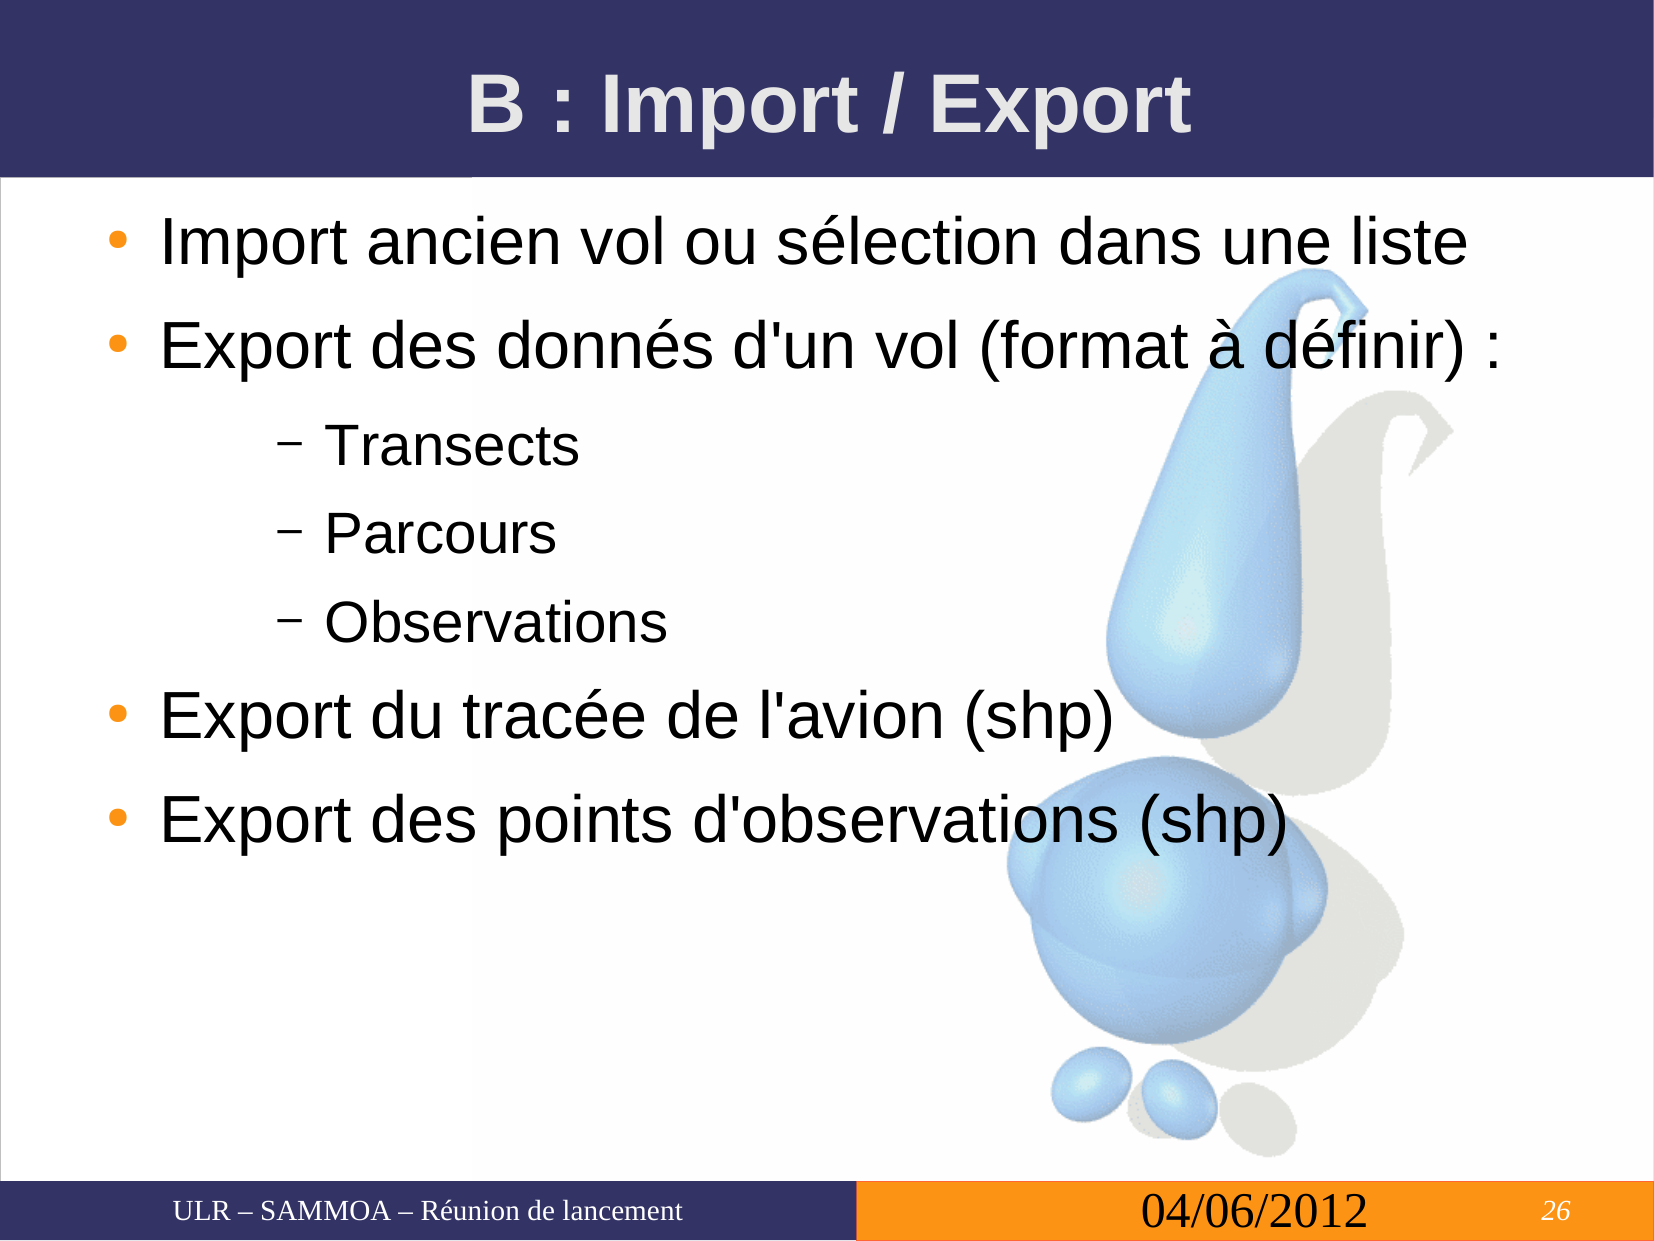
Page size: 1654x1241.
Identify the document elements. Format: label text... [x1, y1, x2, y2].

list Import ancien vol ou sélection dans une liste Export des donnés d'un vol (format à définir) : Transects Parcours Observations Export du tracée de l'avion (shp) Export des points d'observations (shp) [88, 203, 1595, 1136]
title B : Import / Export [123, 0, 1536, 203]
picture [472, 178, 1654, 1181]
